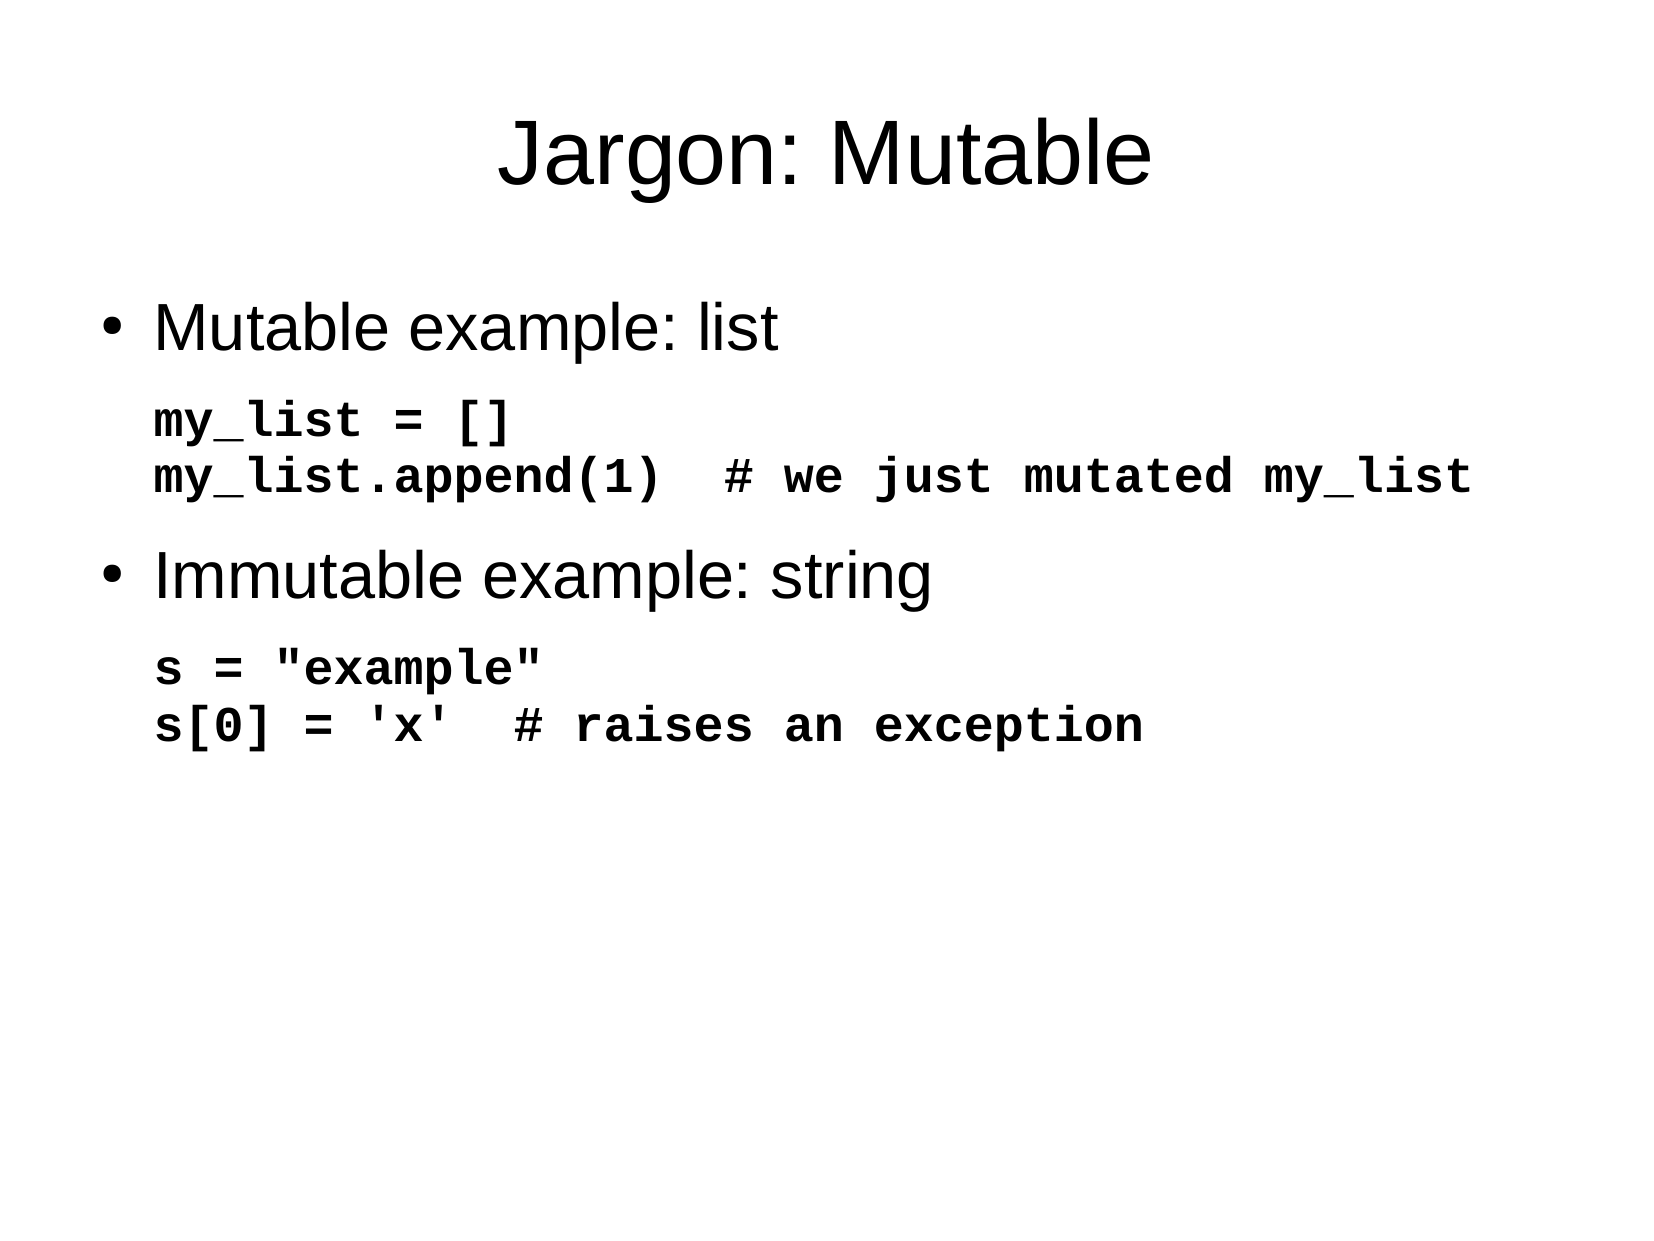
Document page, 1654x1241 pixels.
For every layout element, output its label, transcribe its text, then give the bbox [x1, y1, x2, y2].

title Jargon: Mutable [82, 49, 1571, 257]
list Mutable example: list my_list = [] my_list.append(1) # we just mutated my_list Immutable example: string s = "example" s[0] = 'x' # raises an exception [82, 290, 1571, 1010]
